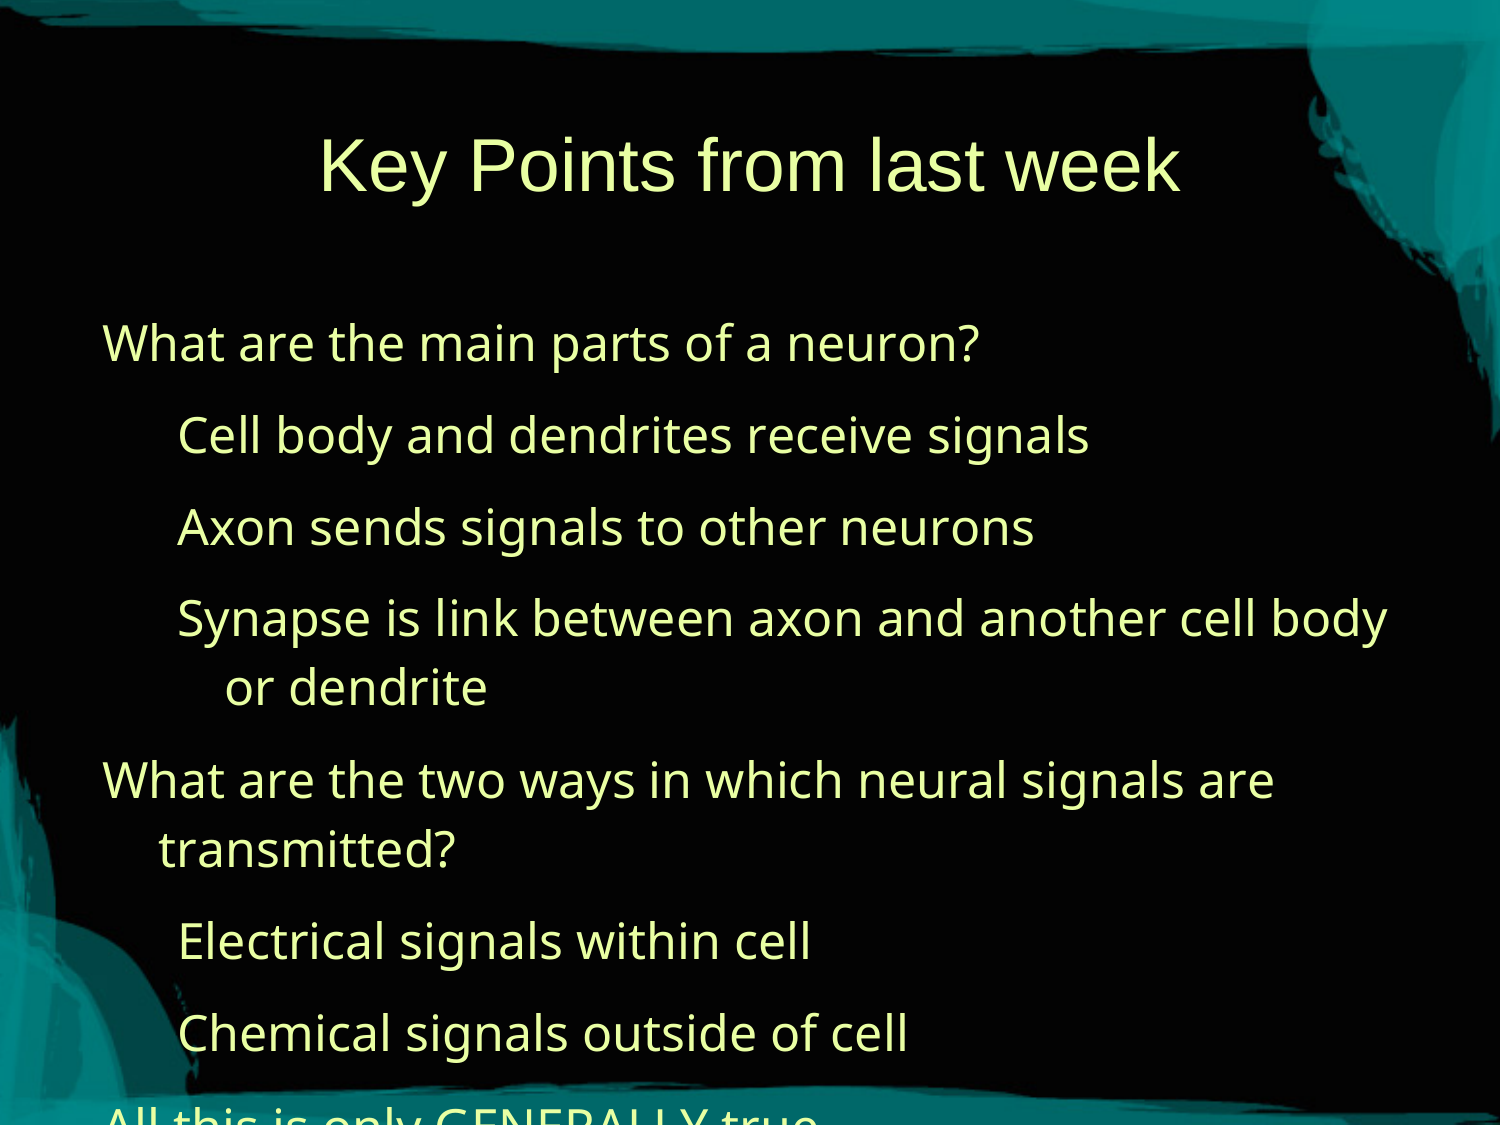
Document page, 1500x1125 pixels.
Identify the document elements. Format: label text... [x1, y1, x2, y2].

picture [573, 1113, 587, 1125]
picture [607, 1115, 615, 1125]
picture [201, 1121, 213, 1125]
title Key Points from last week [87, 69, 1413, 263]
picture [114, 1115, 122, 1125]
list What are the main parts of a neuron? Cell body and dendrites receive signals Axon sends signals to other neurons Synapse is link between axon and another cell body or dendrite What are the two ways in which neural signals are transmitted? Electrical signals within cell Chemical signals outside of cell All this is only GENERALLY true [87, 299, 1413, 1085]
picture [331, 1121, 343, 1125]
picture [362, 1121, 374, 1125]
picture [800, 1121, 811, 1125]
picture [0, 0, 1500, 1125]
picture [507, 1116, 513, 1125]
